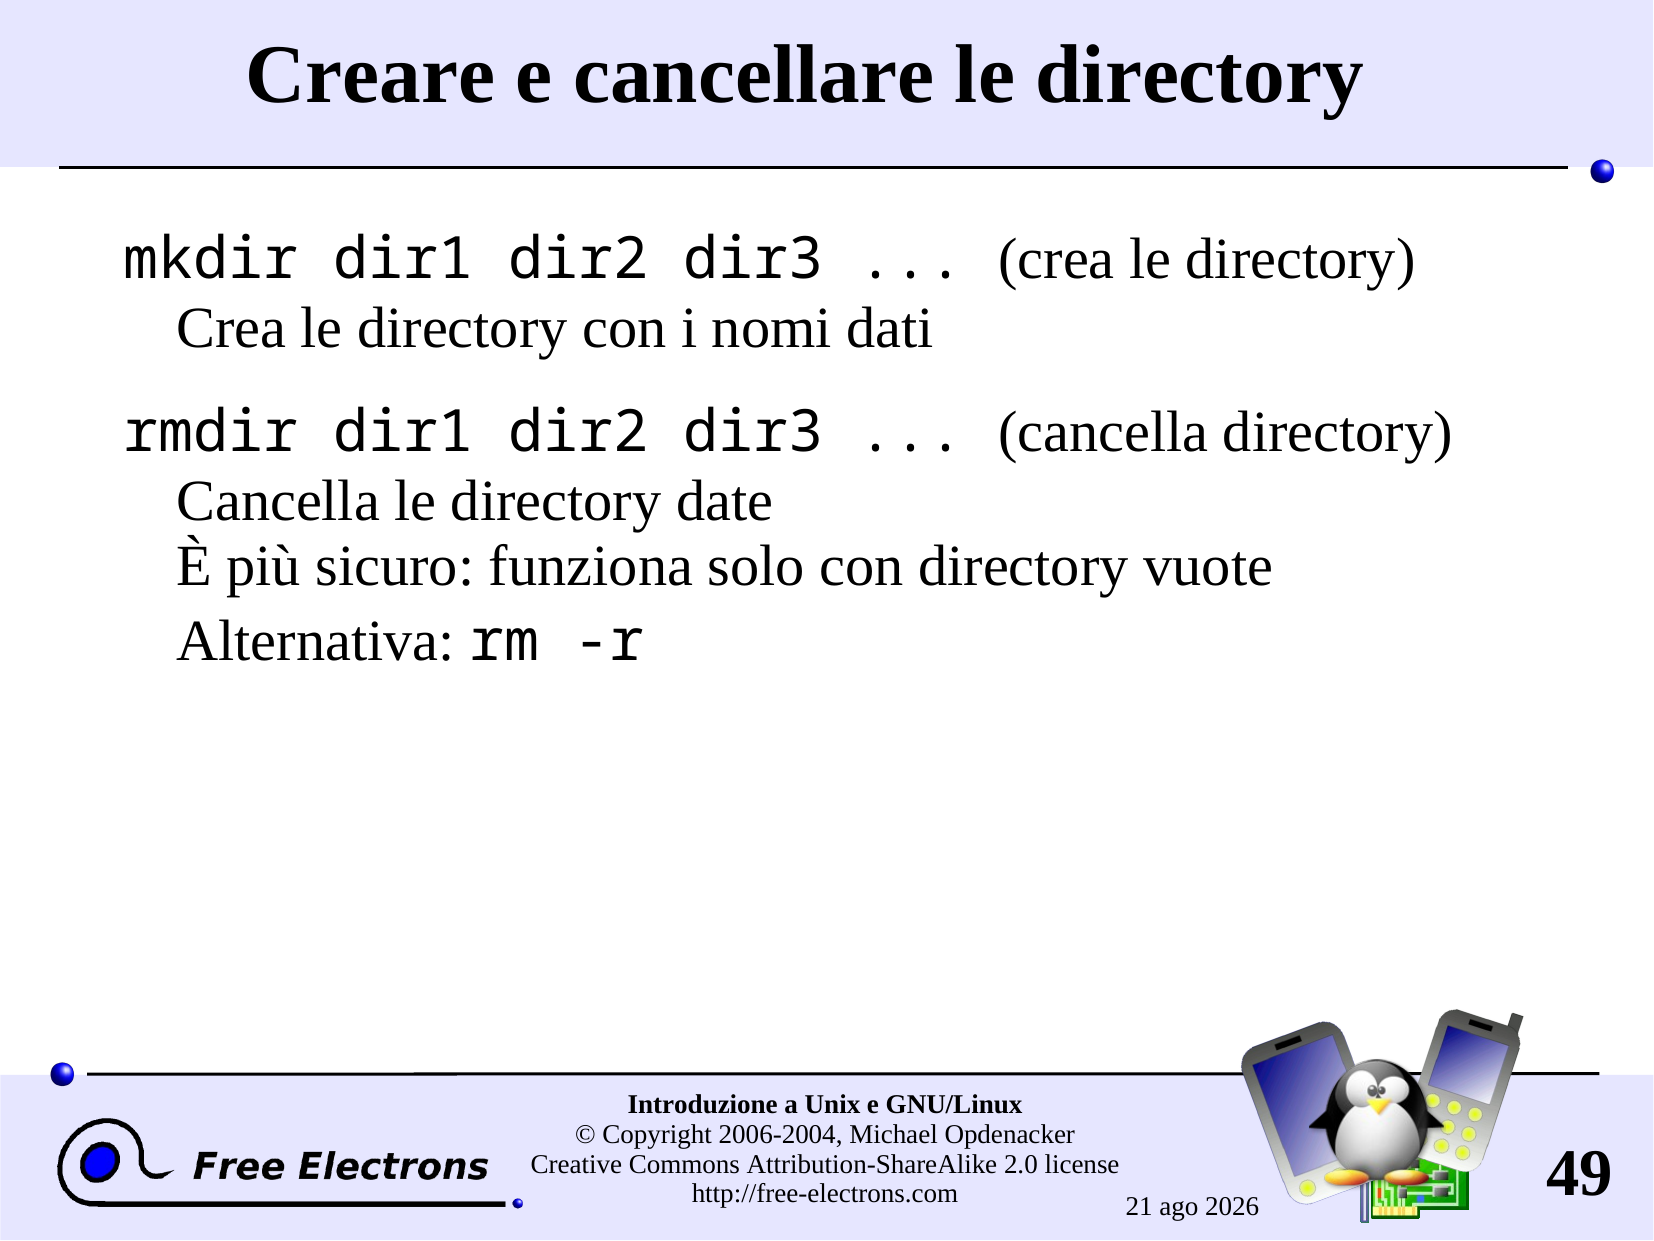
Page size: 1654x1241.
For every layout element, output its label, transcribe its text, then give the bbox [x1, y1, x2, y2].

picture [50, 1107, 527, 1216]
title Creare e cancellare le directory [60, 20, 1551, 130]
list mkdir dir1 dir2 dir3 ... (crea le directory) Crea le directory con i nomi dati rmdir dir1 dir2 dir3 ... (cancella directory) Cancella le directory date È più sicuro: funziona solo con directory vuote Alternativa: rm -r [105, 216, 1518, 1066]
picture [1231, 1007, 1538, 1241]
